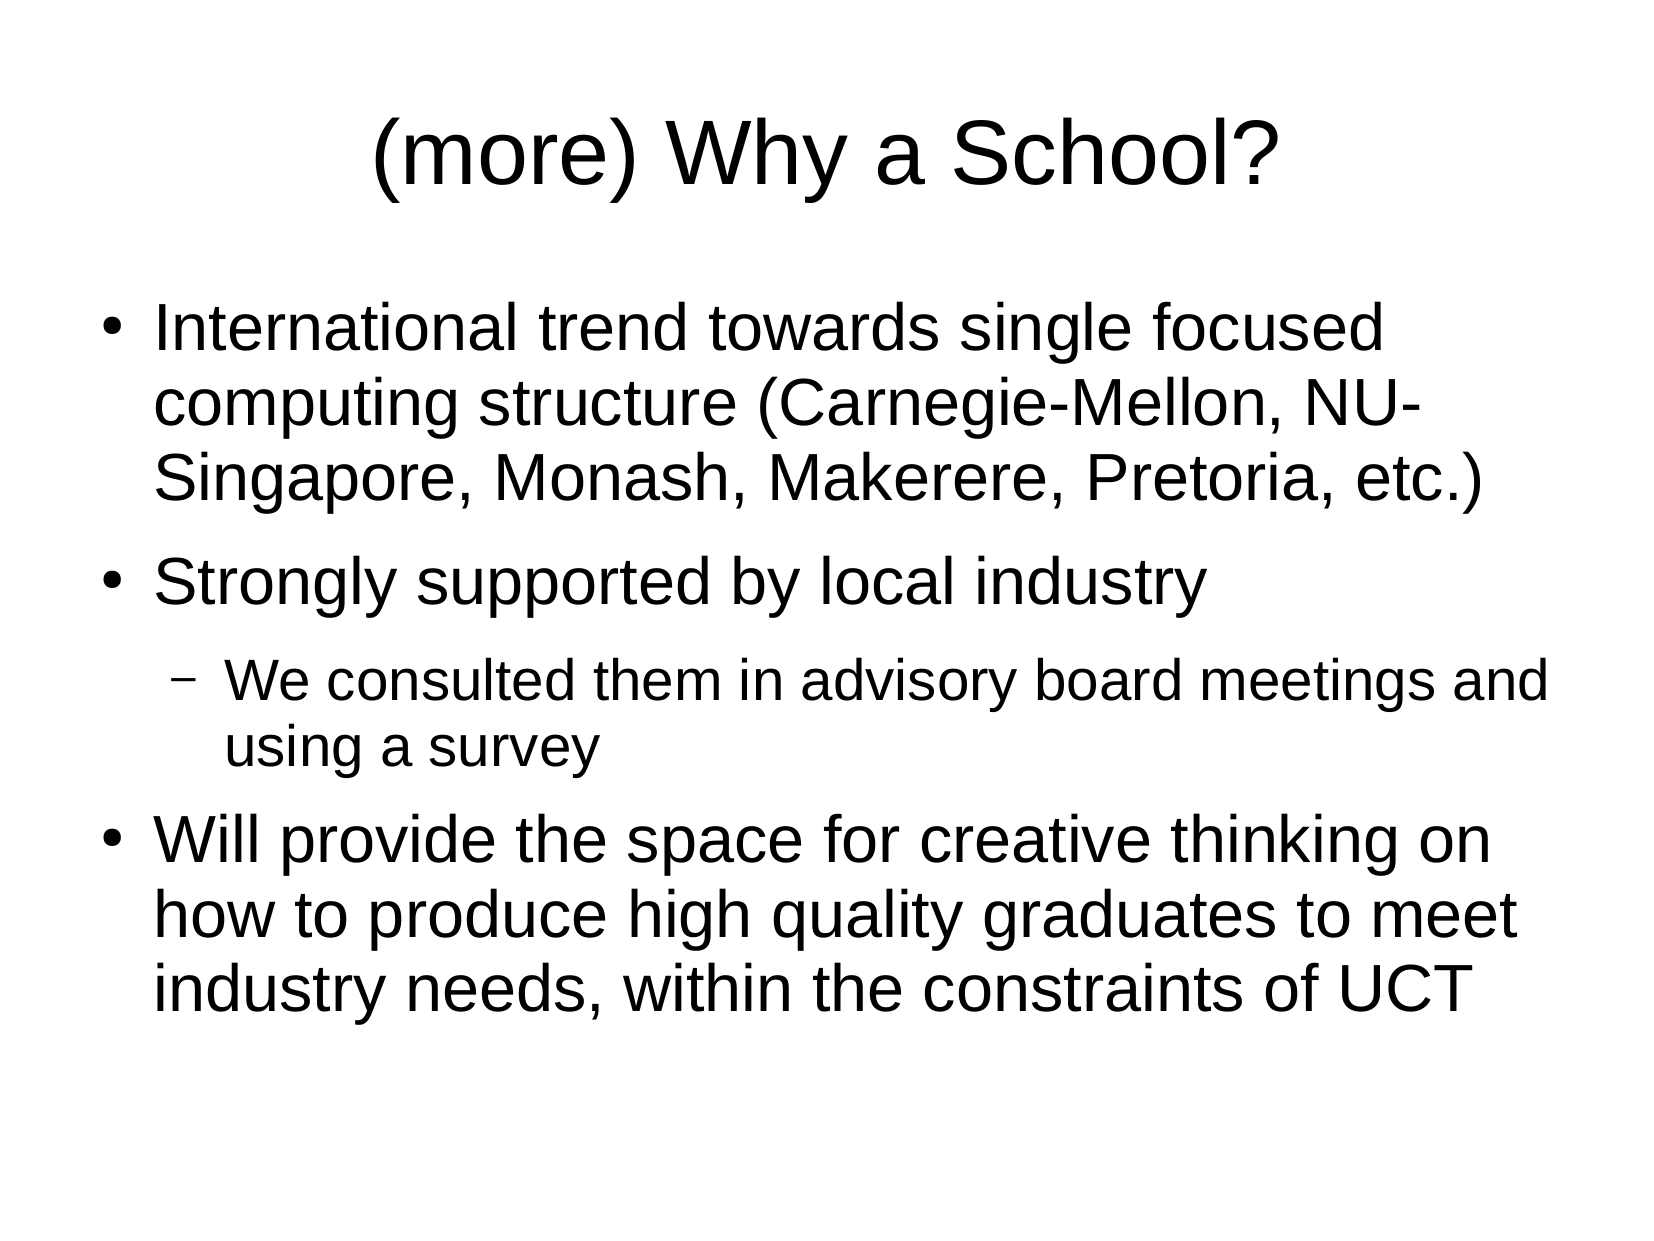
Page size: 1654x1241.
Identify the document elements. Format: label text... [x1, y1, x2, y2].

list International trend towards single focused computing structure (Carnegie-Mellon, NU-Singapore, Monash, Makerere, Pretoria, etc.) Strongly supported by local industry We consulted them in advisory board meetings and using a survey Will provide the space for creative thinking on how to produce high quality graduates to meet industry needs, within the constraints of UCT [82, 290, 1571, 1109]
title (more) Why a School? [82, 49, 1571, 257]
